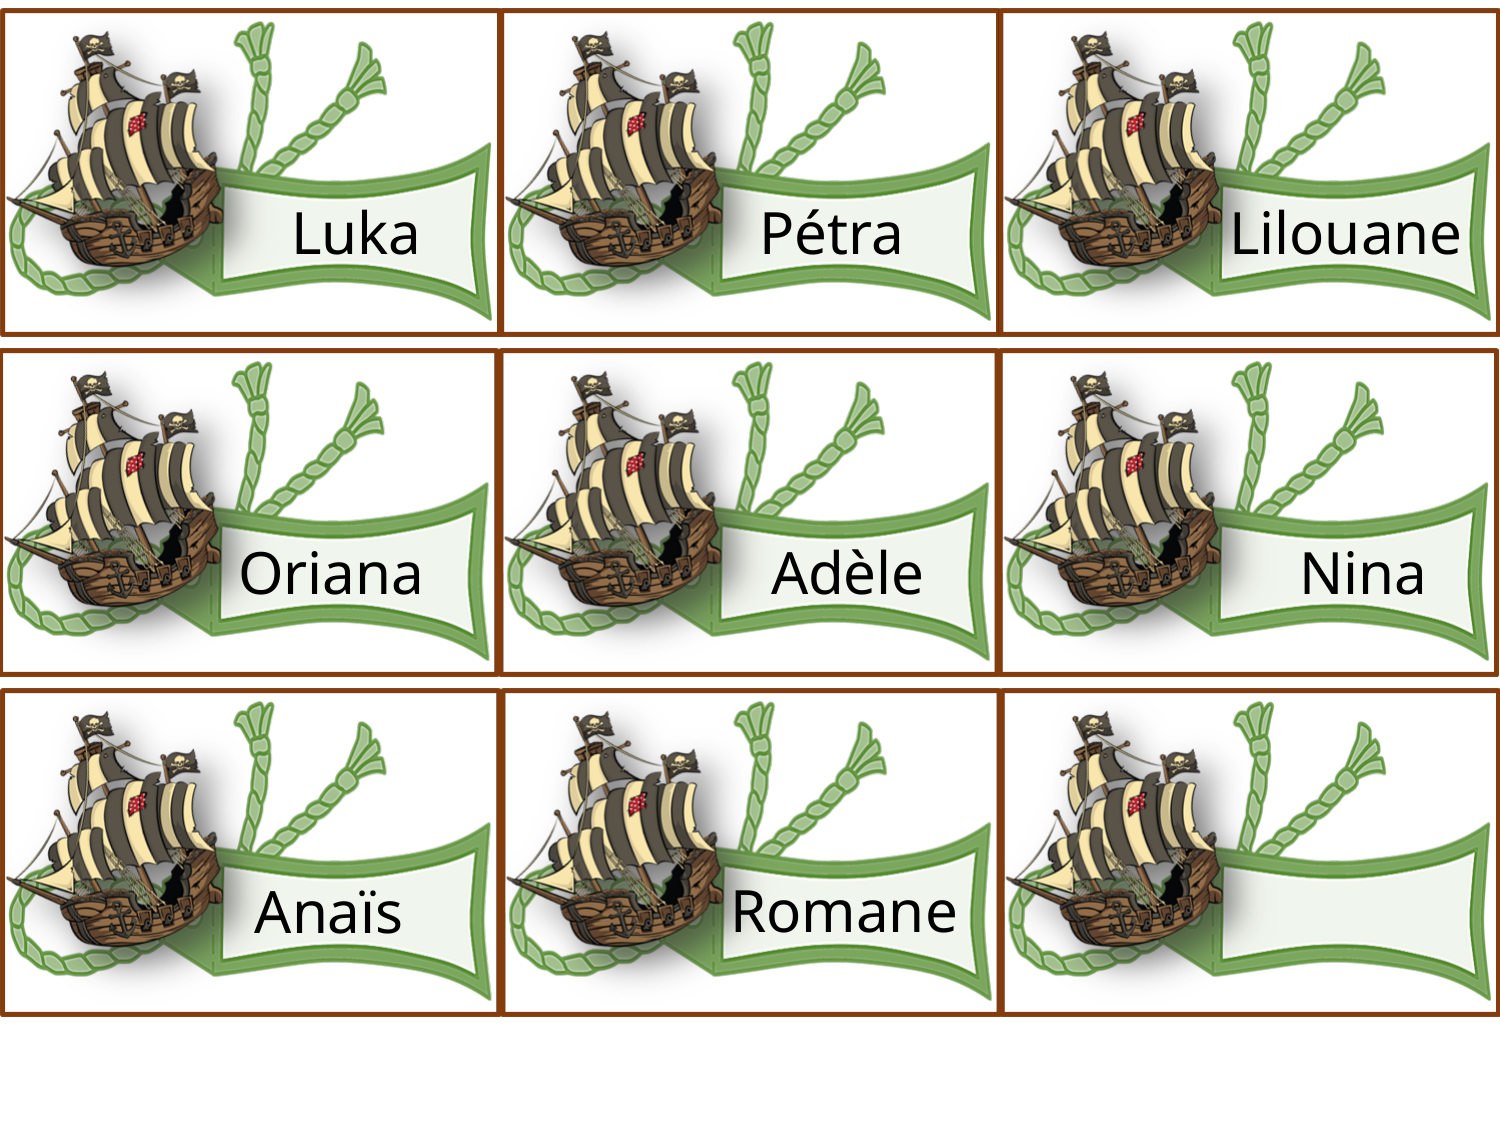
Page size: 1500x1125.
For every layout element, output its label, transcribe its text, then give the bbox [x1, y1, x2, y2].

text_box Adèle [756, 528, 940, 613]
text_box Lilouane [1214, 189, 1478, 274]
text_box Oriana [223, 528, 440, 613]
text_box Nina [1284, 528, 1443, 613]
text_box Luka [276, 189, 437, 274]
text_box Romane [715, 867, 973, 952]
text_box Pétra [744, 189, 919, 274]
text_box Anaïs [240, 868, 419, 953]
picture [0, 0, 1500, 1046]
